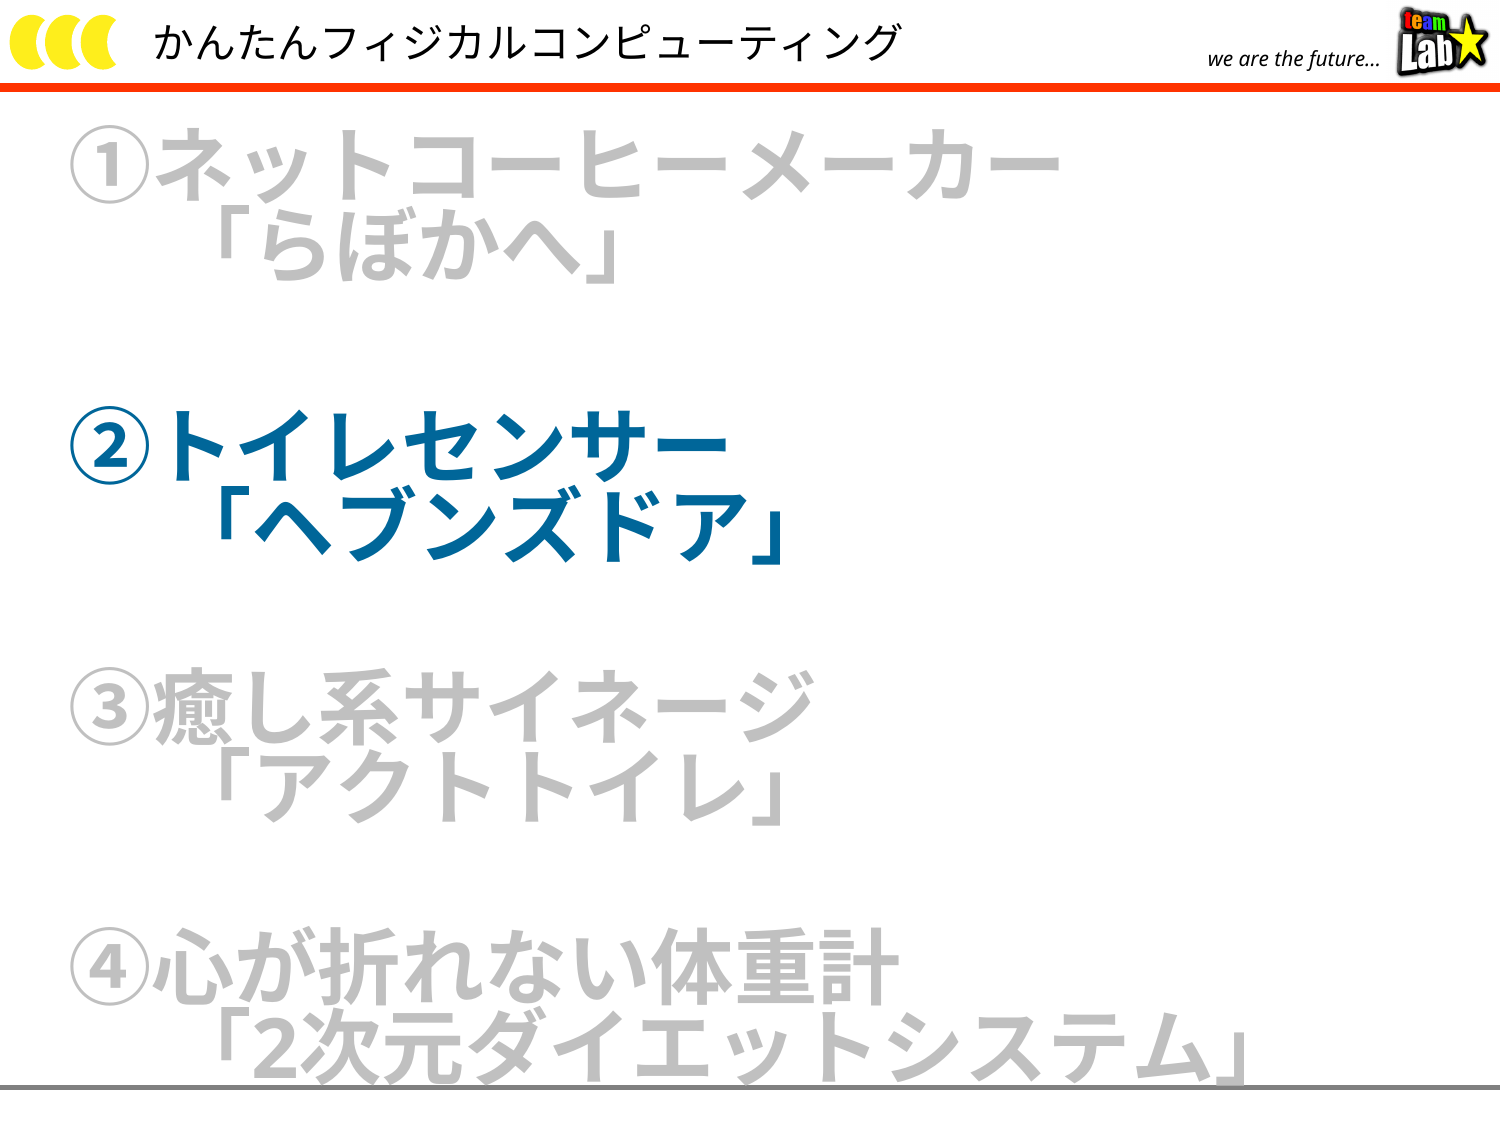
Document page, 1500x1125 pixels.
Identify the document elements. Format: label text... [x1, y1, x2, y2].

picture [1386, 0, 1499, 83]
title かんたんフィジカルコンピューティング [137, 9, 925, 75]
list ①ネットコーヒーメーカー 「らぼかへ」 ②トイレセンサー 「ヘブンズドア」 ③癒し系サイネージ 「アクトトイレ」 ④心が折れない体重計 「2次元ダイエットシステム」 [53, 125, 1441, 1083]
